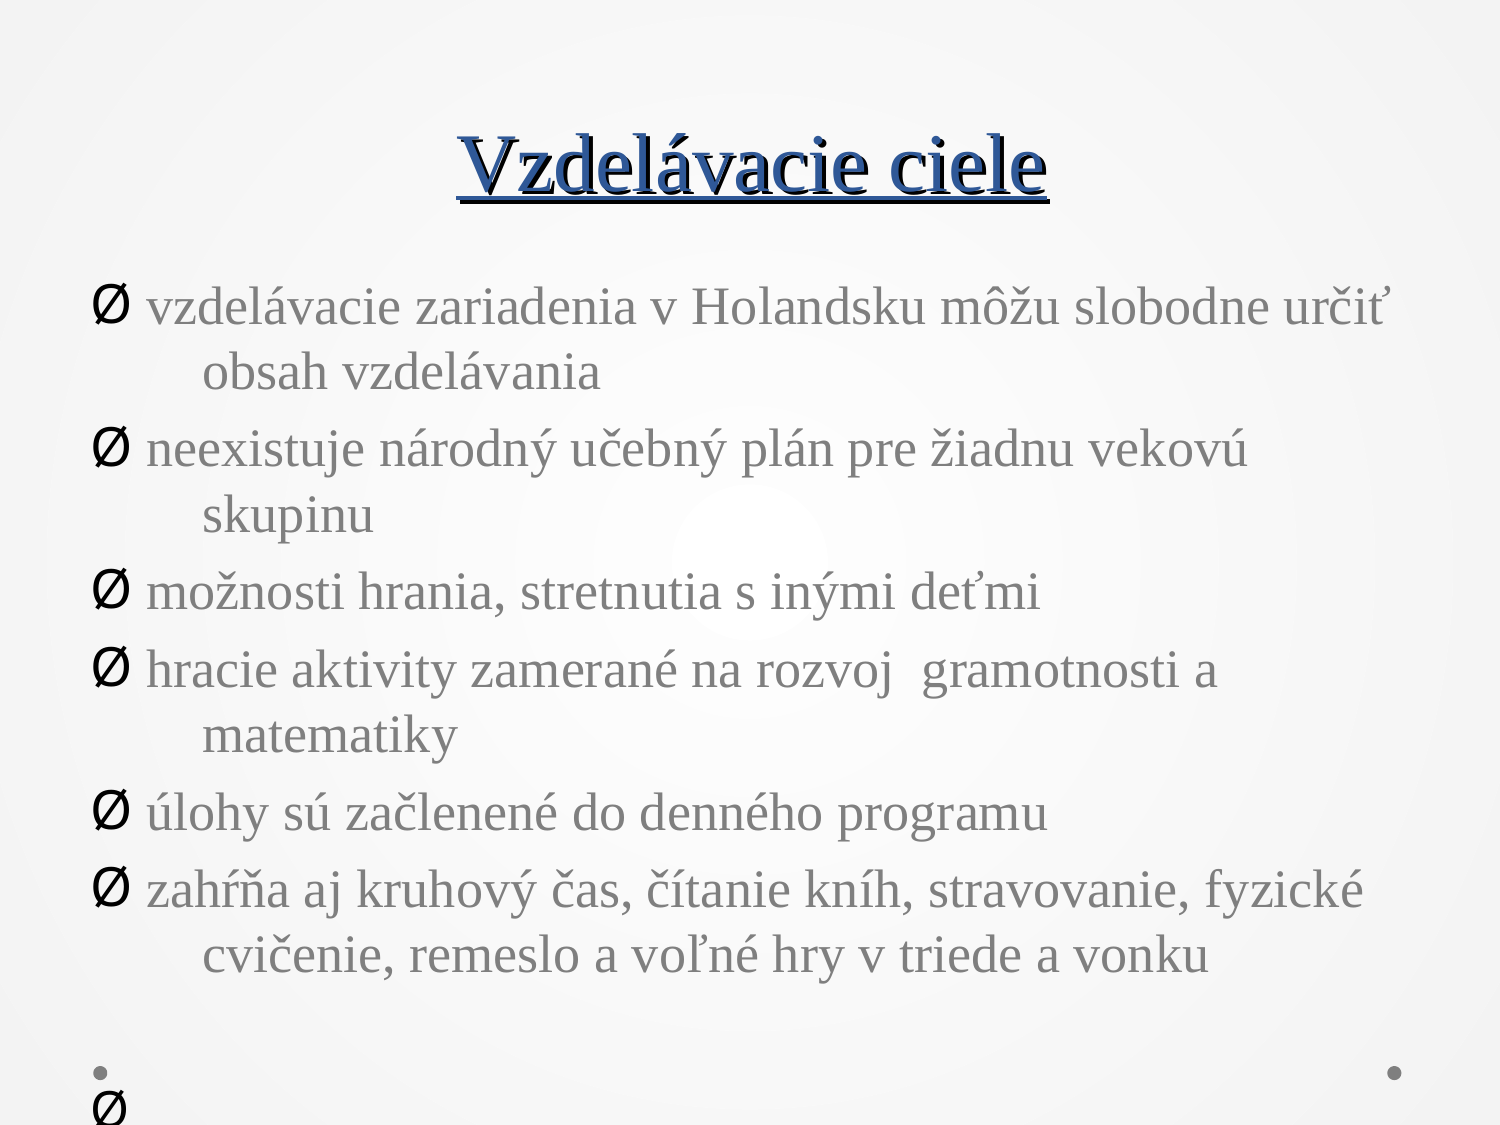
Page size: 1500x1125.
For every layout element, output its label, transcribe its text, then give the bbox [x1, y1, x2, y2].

list vzdelávacie zariadenia v Holandsku môžu slobodne určiť obsah vzdelávania neexistuje národný učebný plán pre žiadnu vekovú skupinu možnosti hrania, stretnutia s inými deťmi hracie aktivity zamerané na rozvoj gramotnosti a matematiky úlohy sú začlenené do denného programu zahŕňa aj kruhový čas, čítanie kníh, stravovanie, fyzické cvičenie, remeslo a voľné hry v triede a vonku [75, 262, 1426, 1005]
title Vzdelávacie ciele [76, 54, 1427, 216]
